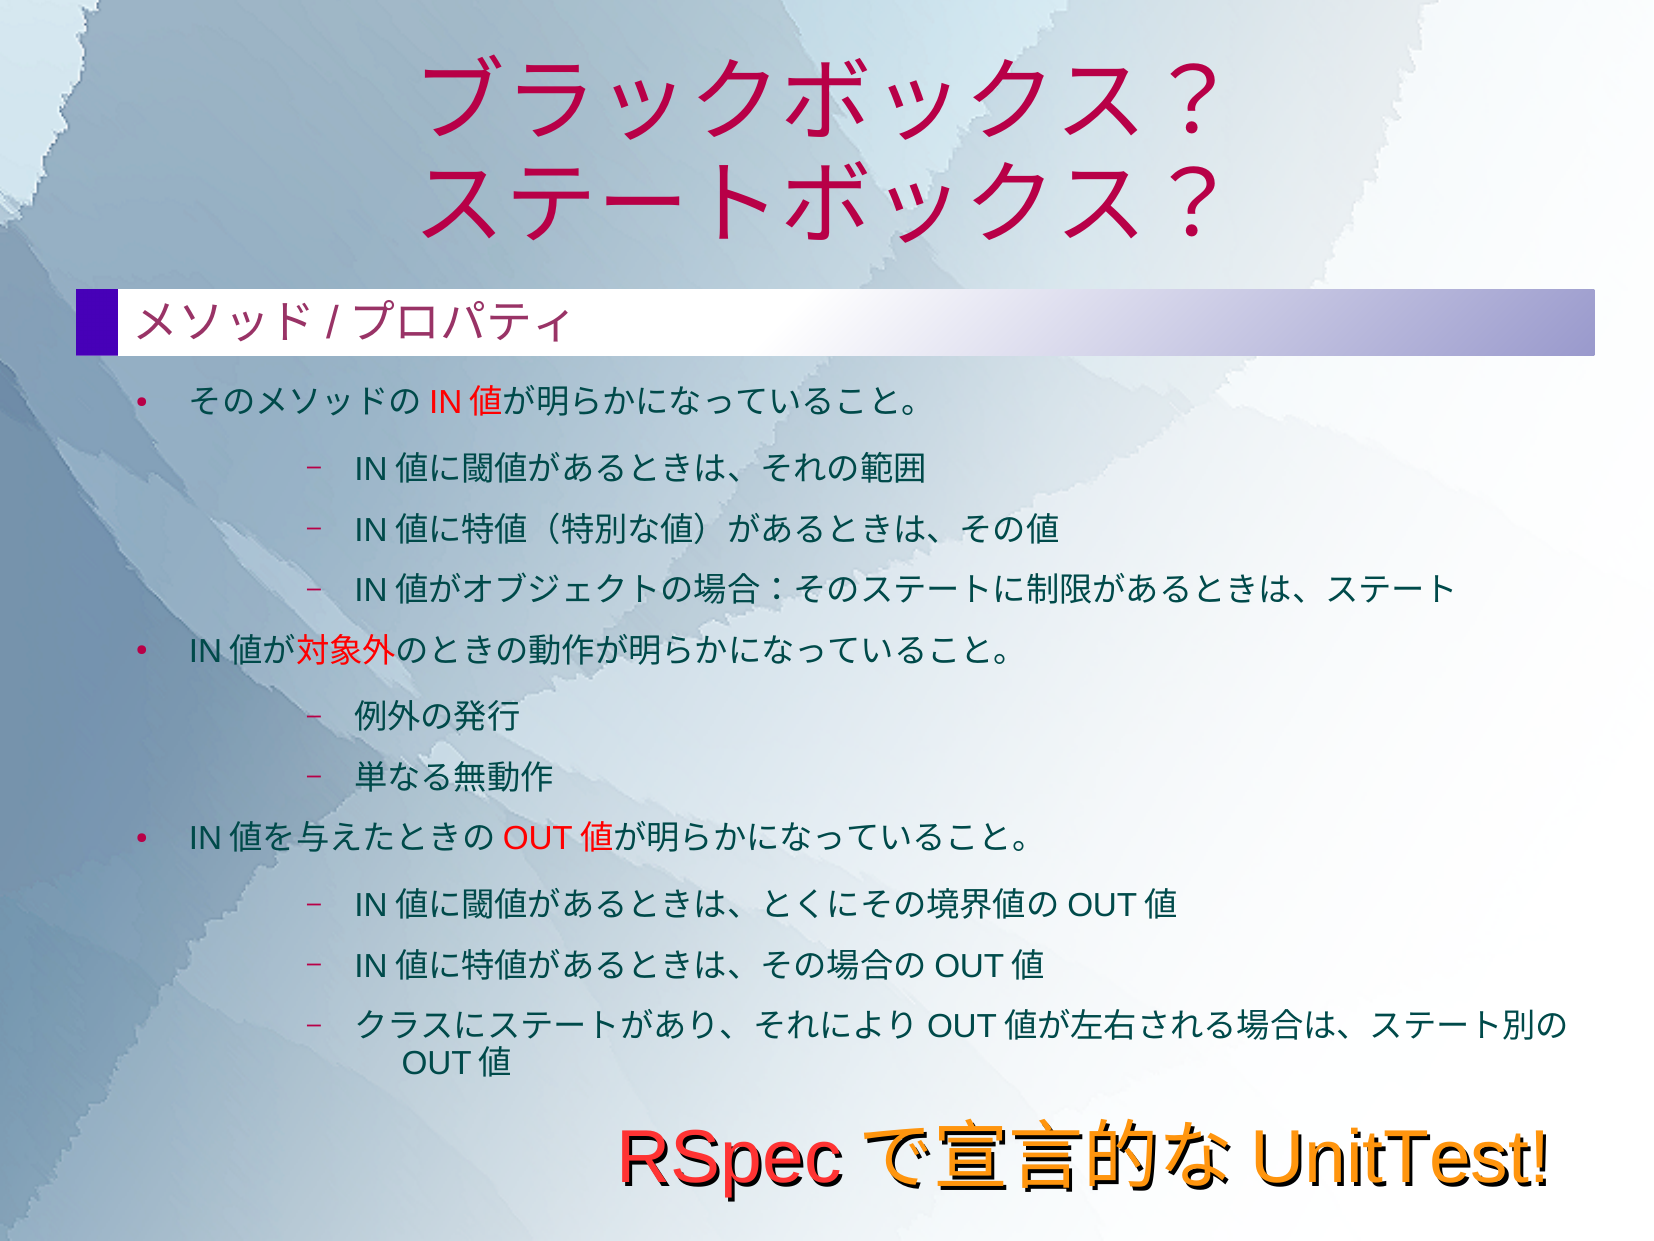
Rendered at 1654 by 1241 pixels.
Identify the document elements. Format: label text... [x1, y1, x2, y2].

picture [0, 0, 1654, 1241]
text_box RSpecで宣言的なUnitTest! [561, 1107, 1565, 1207]
list そのメソッドのIN値が明らかになっていること。 IN値に閾値があるときは、それの範囲 IN値に特値（特別な値）があるときは、その値 IN値がオブジェクトの場合：そのステートに制限があるときは、ステート IN値が対象外のときの動作が明らかになっていること。 例外の発行 単なる無動作 IN値を与えたときのOUT値が明らかになっていること。 IN値に閾値があるときは、とくにその境界値のOUT値 IN値に特値があるときは、その場合のOUT値 クラスにステートがあり、それによりOUT値が左右される場合は、ステート別のOUT値 [118, 383, 1595, 1085]
text_box メソッド/プロパティ [118, 289, 1595, 356]
title ブラックボックス？ ステートボックス？ [82, 50, 1571, 256]
